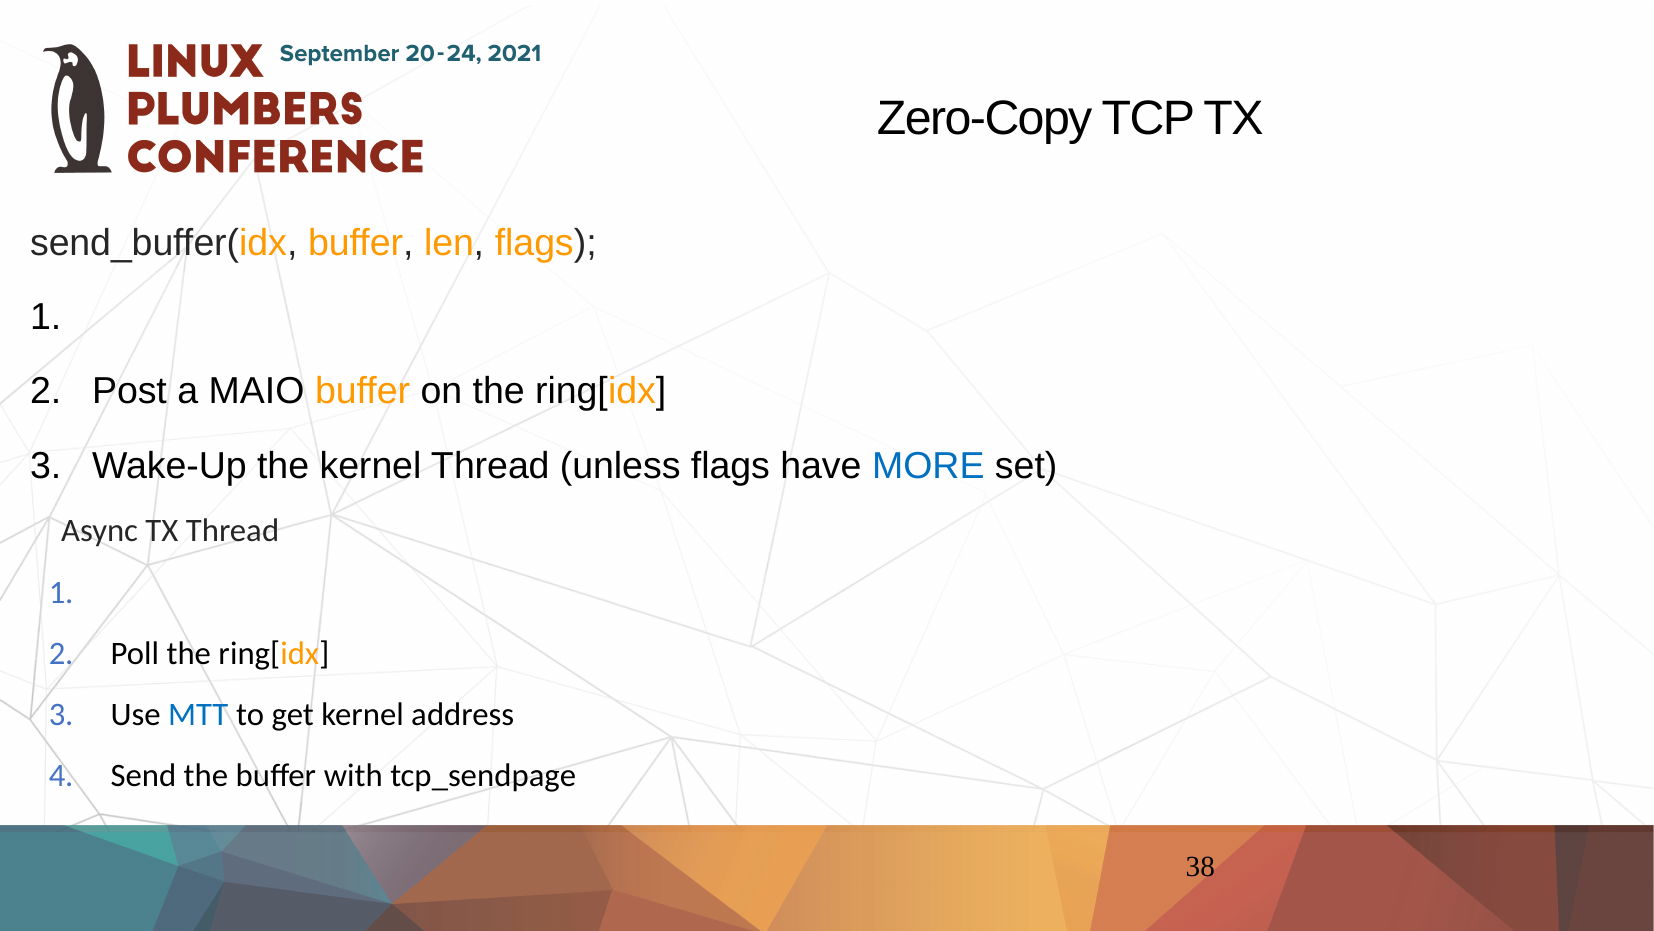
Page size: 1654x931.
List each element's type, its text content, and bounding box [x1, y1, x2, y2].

text_box [1185, 847, 1571, 912]
title Zero-Copy TCP TX [570, 37, 1571, 193]
text_box Async TX Thread Poll the ring[idx] Use MTT to get kernel address Send the buffer with tcp_sendpage [48, 513, 582, 794]
list send_buffer(idx, buffer, len, flags); Post a MAIO buffer on the ring[idx] Wake-Up the kernel Thread (unless flags have MORE set) [30, 217, 1606, 811]
